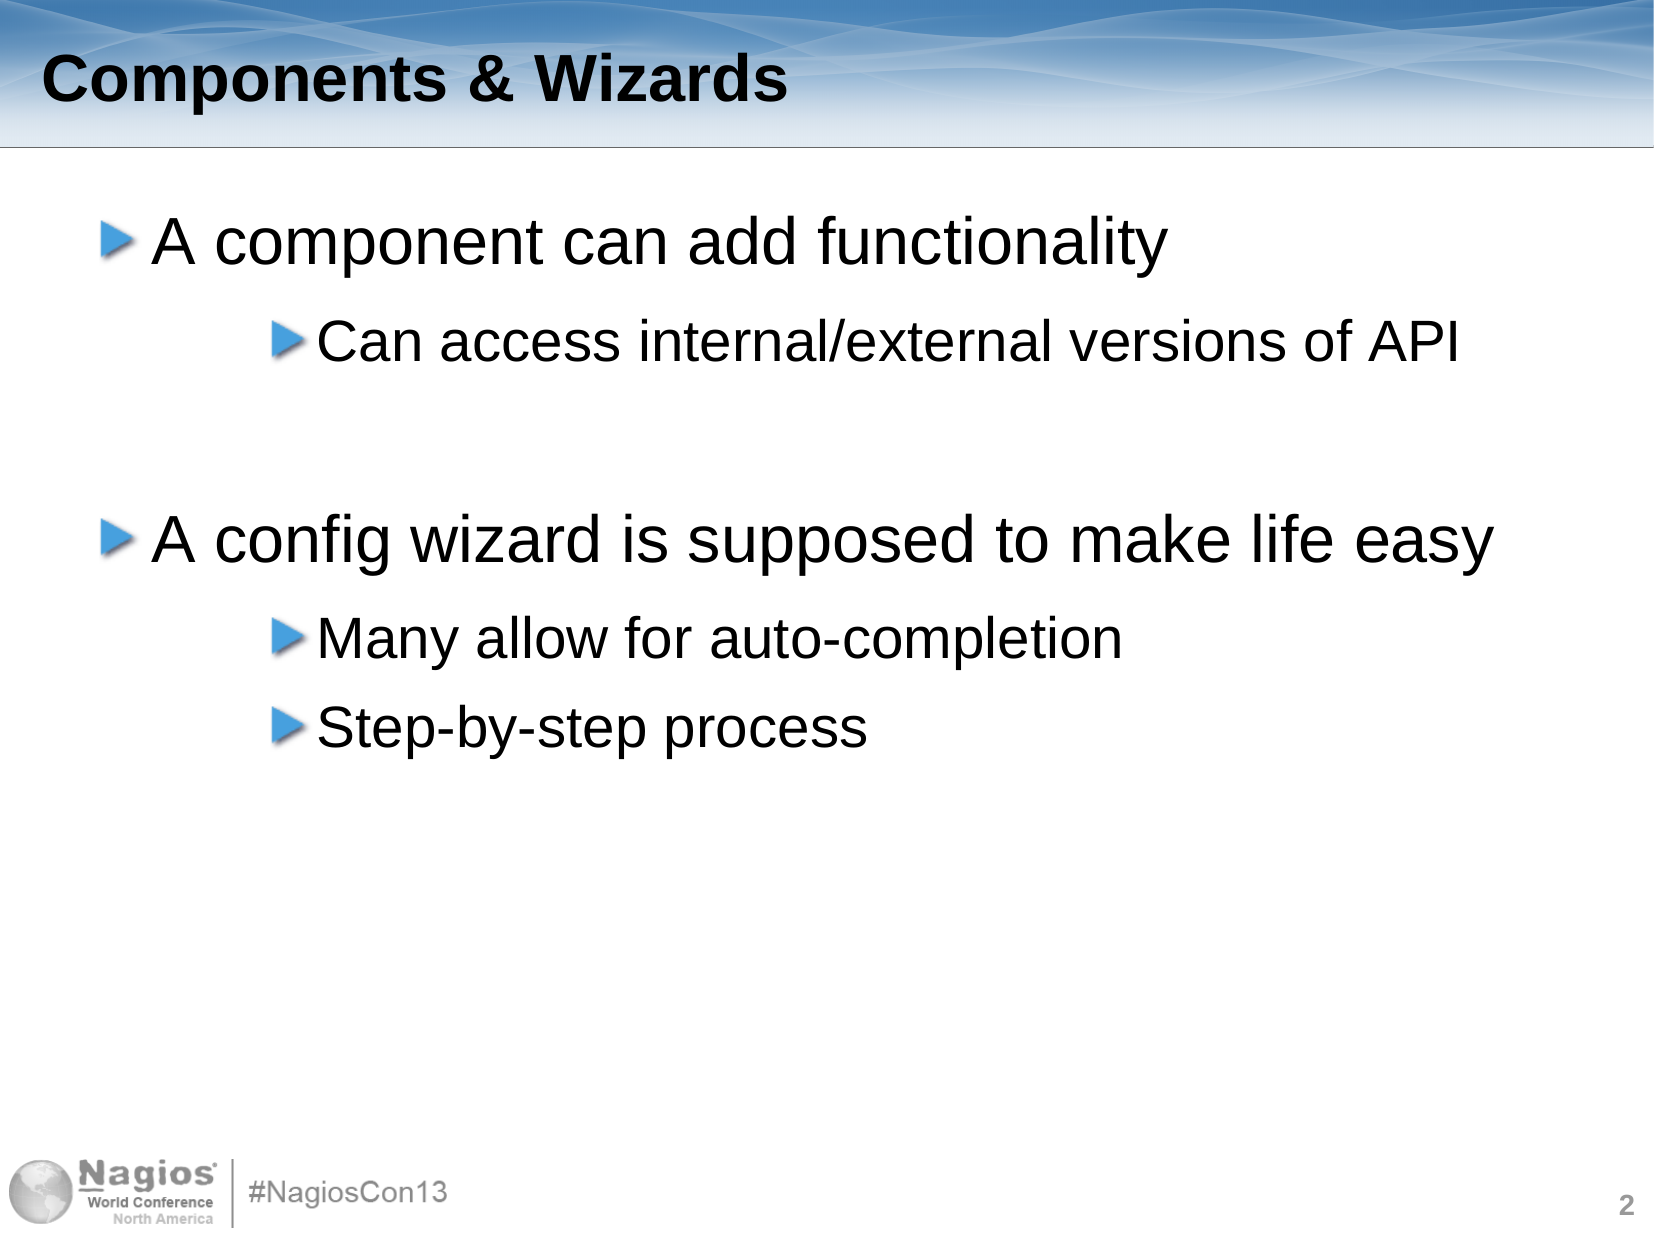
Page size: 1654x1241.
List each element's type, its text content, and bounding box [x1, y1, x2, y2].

title Components & Wizards [41, 29, 1248, 127]
list A component can add functionality Can access internal/external versions of API A config wizard is supposed to make life easy Many allow for auto-completion Step-by-step process [80, 204, 1569, 1058]
picture [0, 0, 1654, 147]
picture [9, 1159, 453, 1228]
